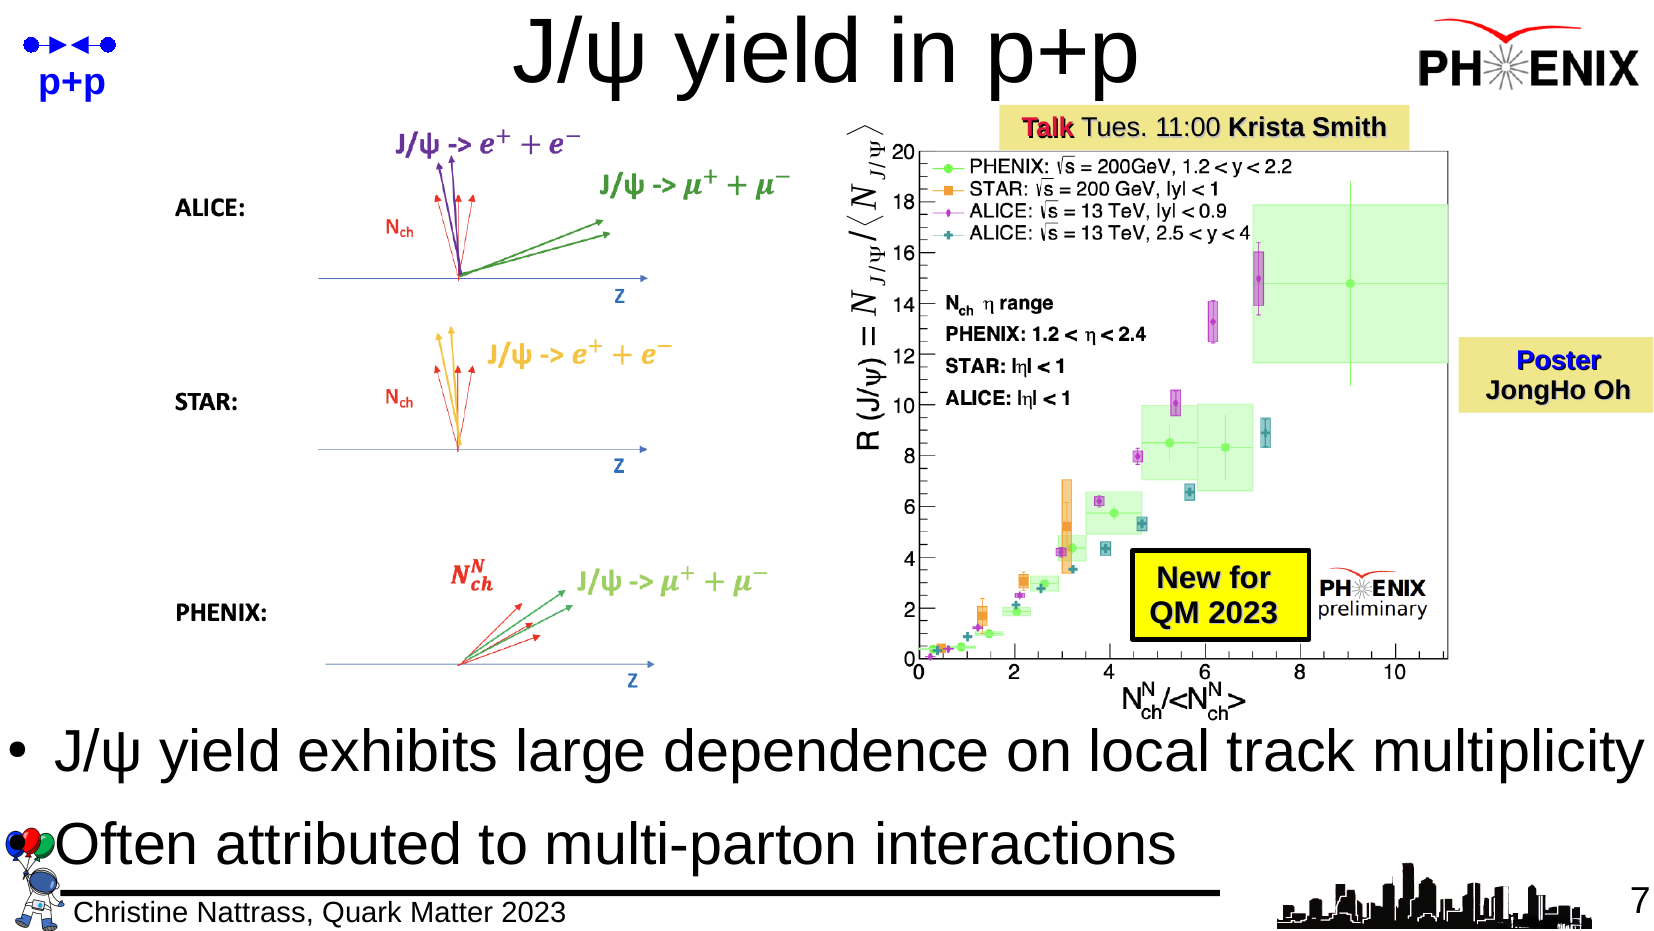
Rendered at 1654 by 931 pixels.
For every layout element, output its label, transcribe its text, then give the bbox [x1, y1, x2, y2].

title J/ψ yield in p+p [82, 0, 1571, 103]
picture [162, 17, 1654, 723]
chart [843, 117, 891, 310]
text_box [23, 37, 39, 53]
list J/ψ yield exhibits large dependence on local track multiplicity Often attributed to multi-parton interactions [0, 718, 1654, 931]
text_box [100, 37, 116, 53]
text_box Talk Tues. 11:00 Krista Smith [999, 104, 1410, 151]
text_box p+p [23, 53, 121, 110]
text_box Poster JongHo Oh [1458, 337, 1654, 413]
text_box New for QM 2023 [1132, 550, 1309, 640]
text_box = [839, 310, 897, 362]
